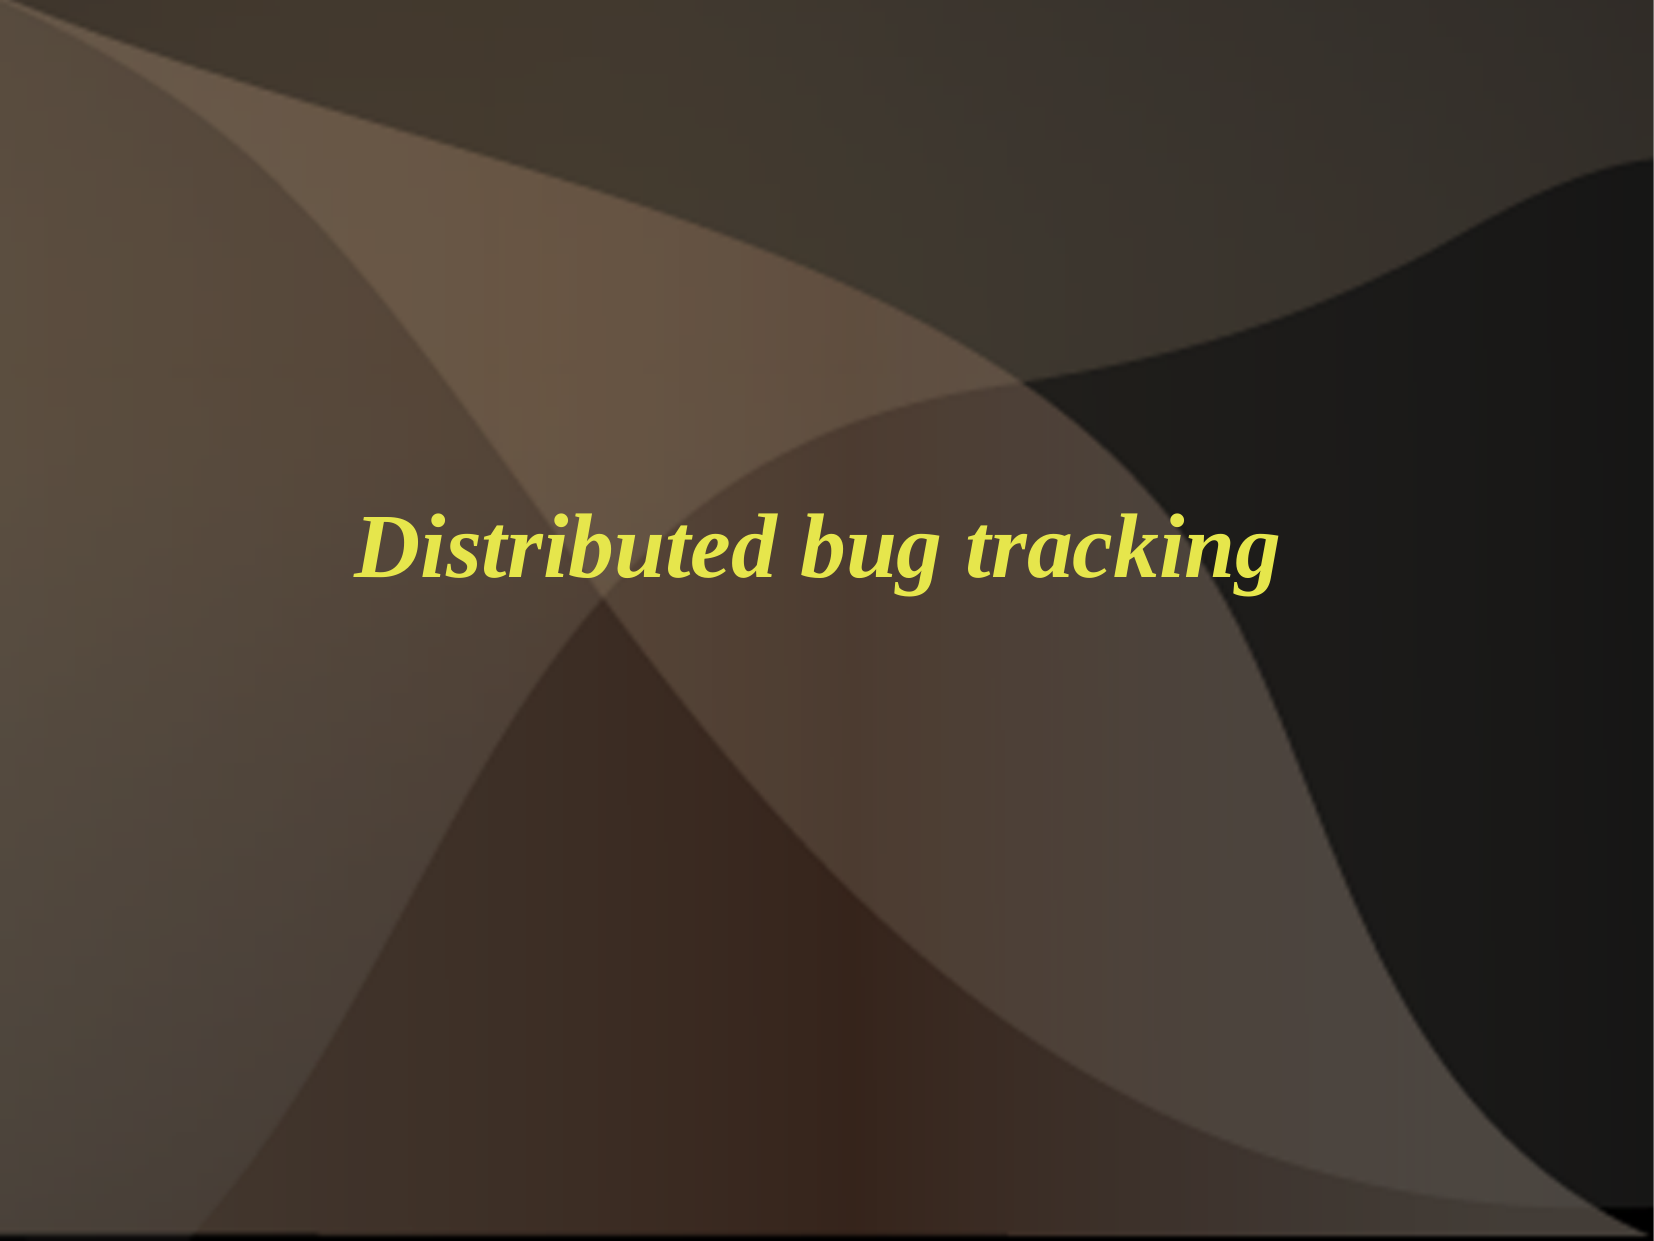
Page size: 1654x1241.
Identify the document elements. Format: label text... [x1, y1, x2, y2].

picture [0, 0, 1654, 1241]
title Distributed bug tracking [75, 450, 1564, 643]
